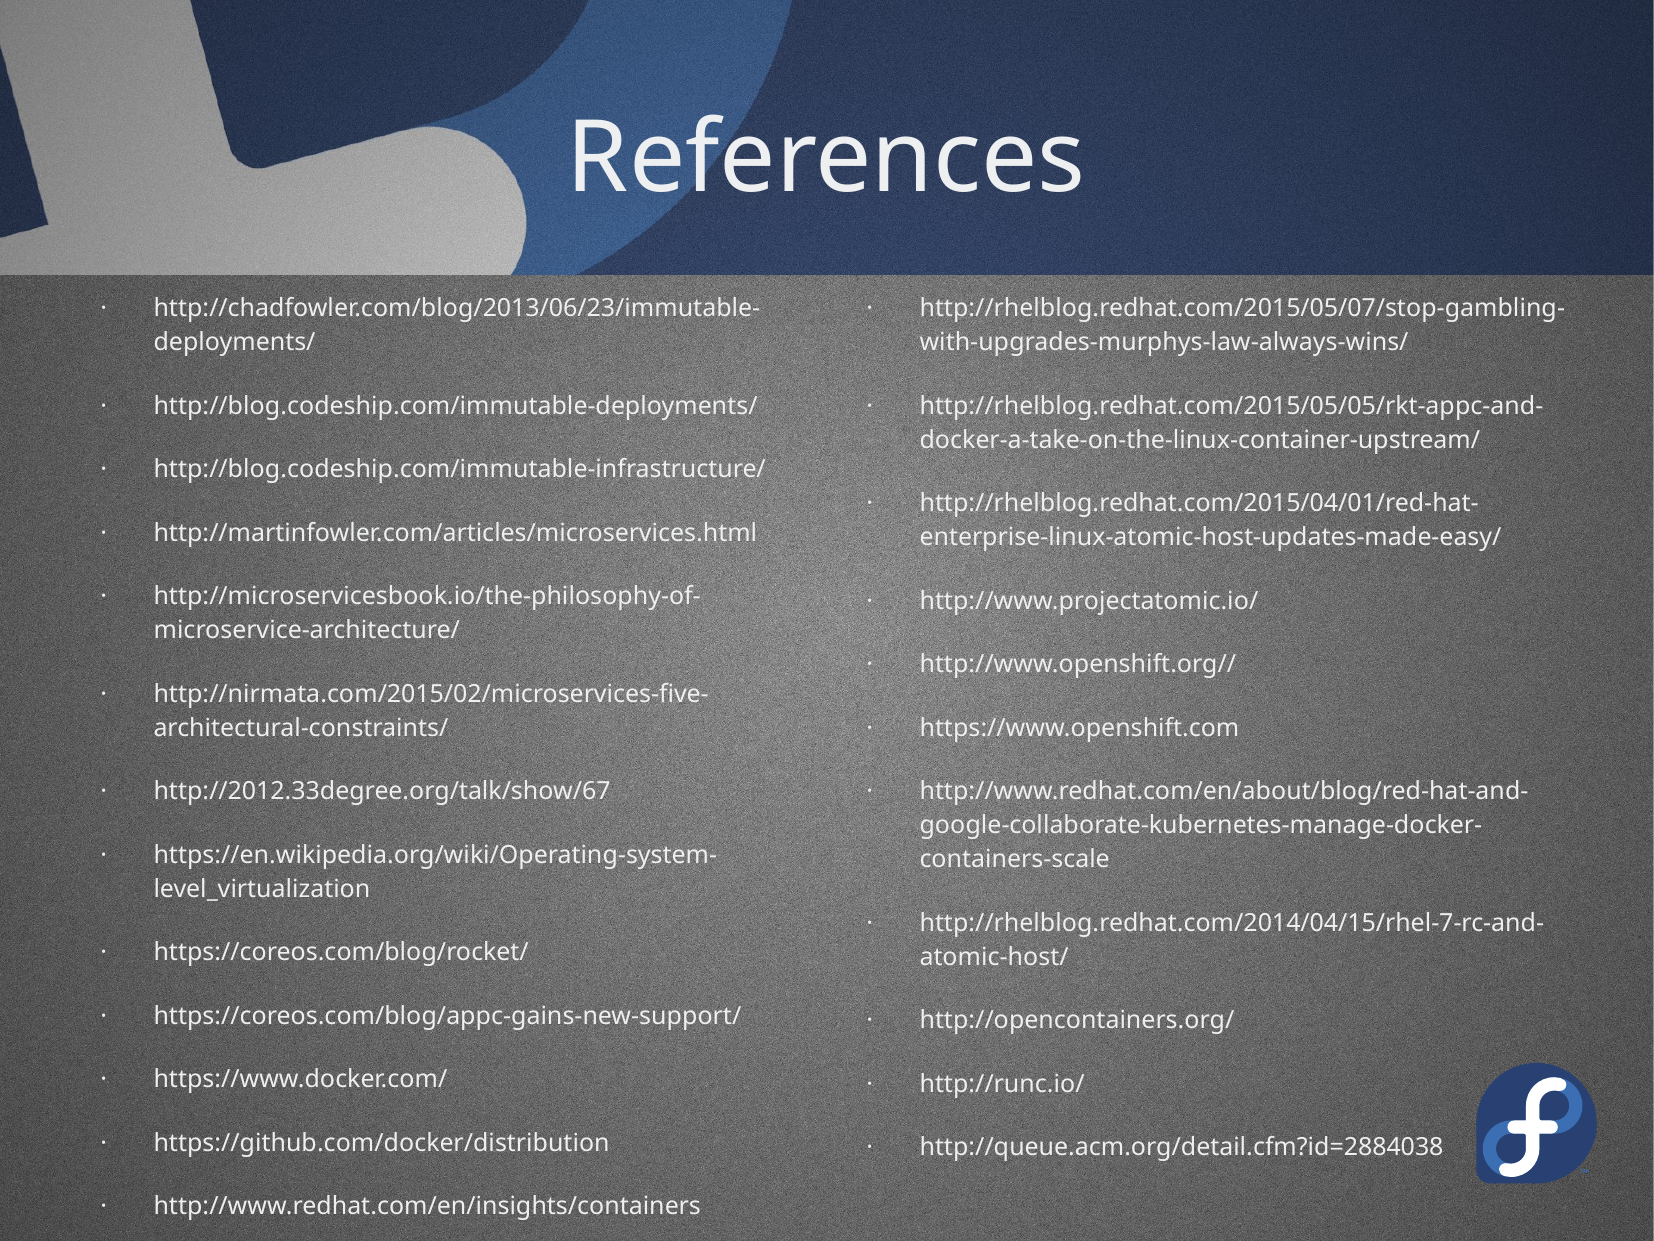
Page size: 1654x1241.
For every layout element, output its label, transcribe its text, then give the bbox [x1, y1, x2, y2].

title References [82, 49, 1571, 257]
list http://rhelblog.redhat.com/2015/05/07/stop-gambling-with-upgrades-murphys-law-always-wins/ http://rhelblog.redhat.com/2015/05/05/rkt-appc-and-docker-a-take-on-the-linux-container-upstream/ http://rhelblog.redhat.com/2015/04/01/red-hat-enterprise-linux-atomic-host-updates-made-easy/ http://www.projectatomic.io/ http://www.openshift.org// https://www.openshift.com http://www.redhat.com/en/about/blog/red-hat-and-google-collaborate-kubernetes-manage-docker-containers-scale http://rhelblog.redhat.com/2014/04/15/rhel-7-rc-and-atomic-host/ http://opencontainers.org/ http://runc.io/ http://queue.acm.org/detail.cfm?id=2884038 [848, 290, 1568, 1083]
list http://chadfowler.com/blog/2013/06/23/immutable-deployments/ http://blog.codeship.com/immutable-deployments/ http://blog.codeship.com/immutable-infrastructure/ http://martinfowler.com/articles/microservices.html http://microservicesbook.io/the-philosophy-of-microservice-architecture/ http://nirmata.com/2015/02/microservices-five-architectural-constraints/ http://2012.33degree.org/talk/show/67 https://en.wikipedia.org/wiki/Operating-system-level_virtualization https://coreos.com/blog/rocket/ https://coreos.com/blog/appc-gains-new-support/ https://www.docker.com/ https://github.com/docker/distribution http://www.redhat.com/en/insights/containers [82, 290, 809, 1201]
picture [0, 0, 1654, 1241]
